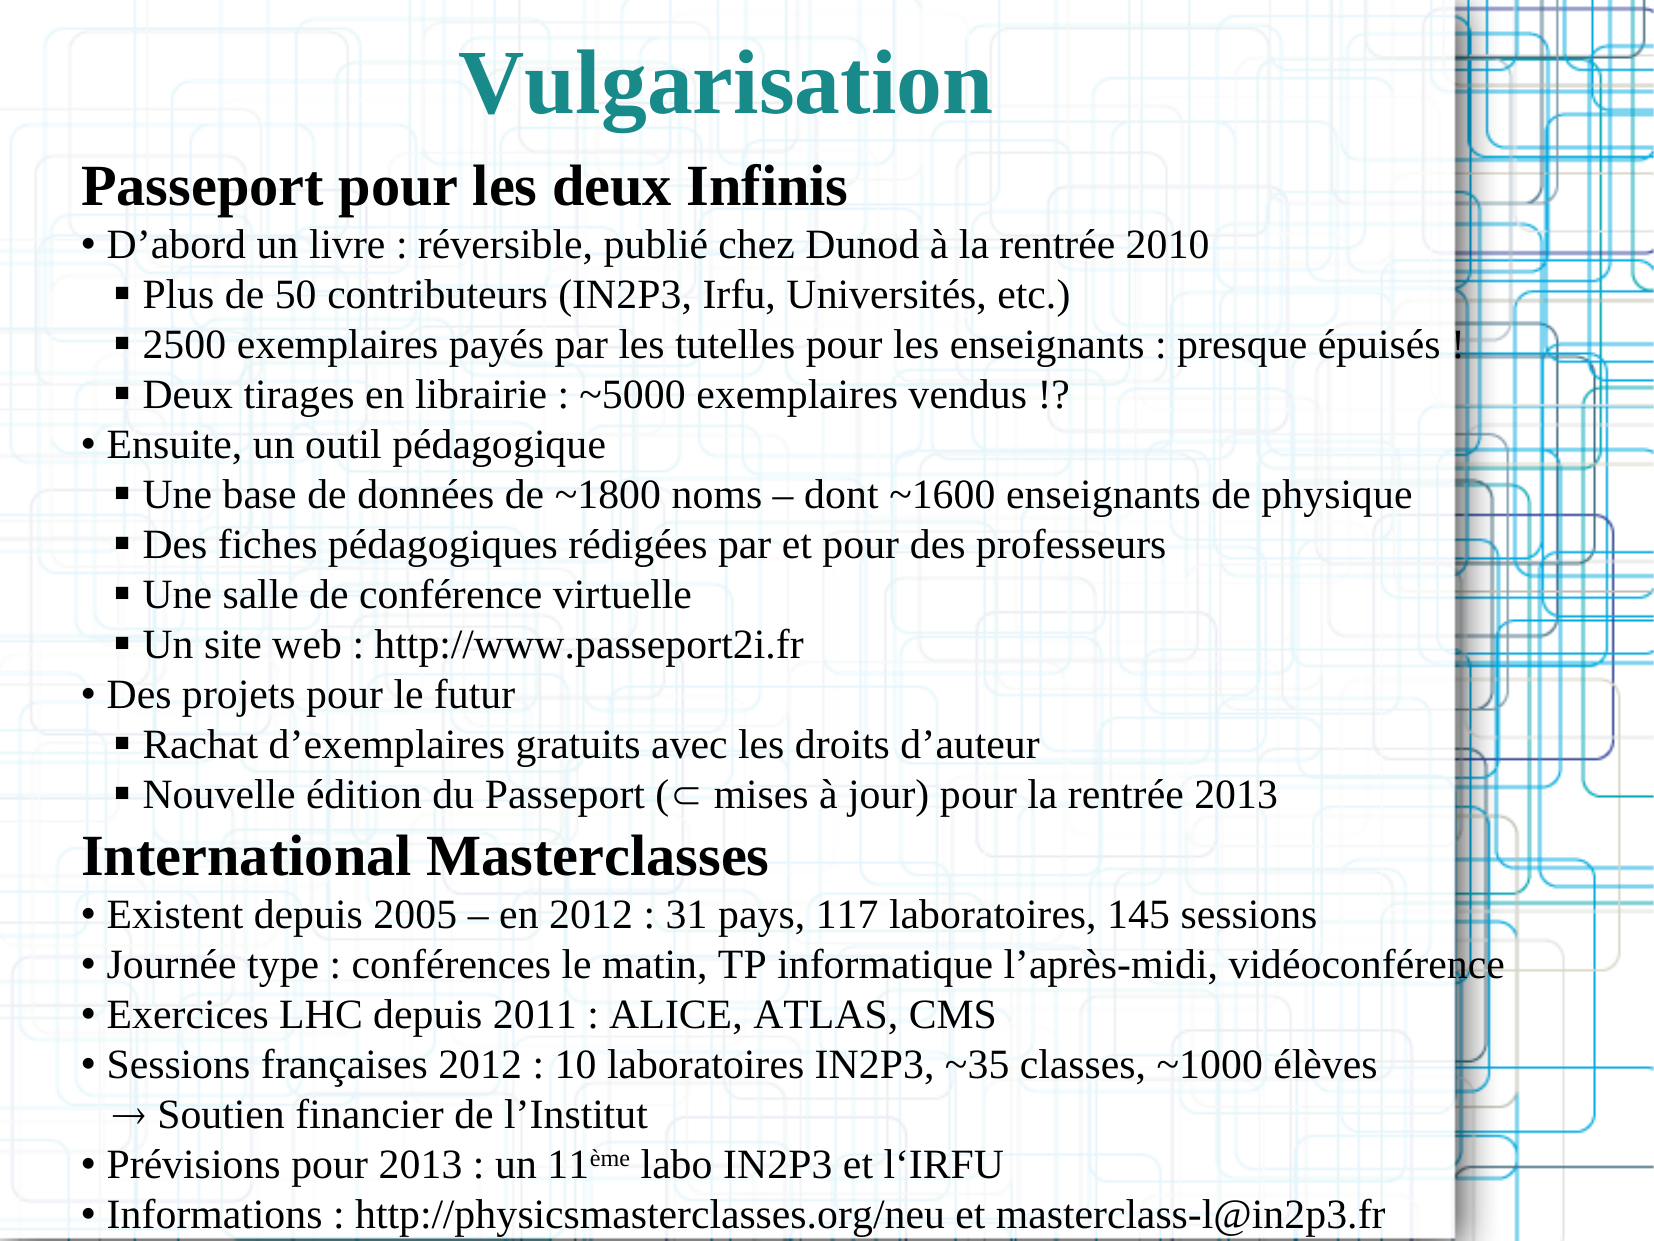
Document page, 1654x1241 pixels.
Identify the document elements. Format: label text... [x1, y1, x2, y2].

text_box Passeport pour les deux Infinis  D’abord un livre : réversible, publié chez Dunod à la rentrée 2010  Plus de 50 contributeurs (IN2P3, Irfu, Universités, etc.)  2500 exemplaires payés par les tutelles pour les enseignants : presque épuisés !  Deux tirages en librairie : ~5000 exemplaires vendus !?  Ensuite, un outil pédagogique  Une base de données de ~1800 noms – dont ~1600 enseignants de physique  Des fiches pédagogiques rédigées par et pour des professeurs  Une salle de conférence virtuelle  Un site web : http://www.passeport2i.fr  Des projets pour le futur  Rachat d’exemplaires gratuits avec les droits d’auteur  Nouvelle édition du Passeport ( mises à jour) pour la rentrée 2013 International Masterclasses  Existent depuis 2005 – en 2012 : 31 pays, 117 laboratoires, 145 sessions  Journée type : conférences le matin, TP informatique l’après-midi, vidéoconférence  Exercices LHC depuis 2011 : ALICE, ATLAS, CMS  Sessions françaises 2012 : 10 laboratoires IN2P3, ~35 classes, ~1000 élèves  Soutien financier de l’Institut  Prévisions pour 2013 : un 11ème labo IN2P3 et l‘IRFU  Informations : http://physicsmasterclasses.org/neu et masterclass-l@in2p3.fr [66, 139, 1522, 1241]
title Vulgarisation [0, 29, 1453, 136]
picture [0, 0, 1654, 1241]
